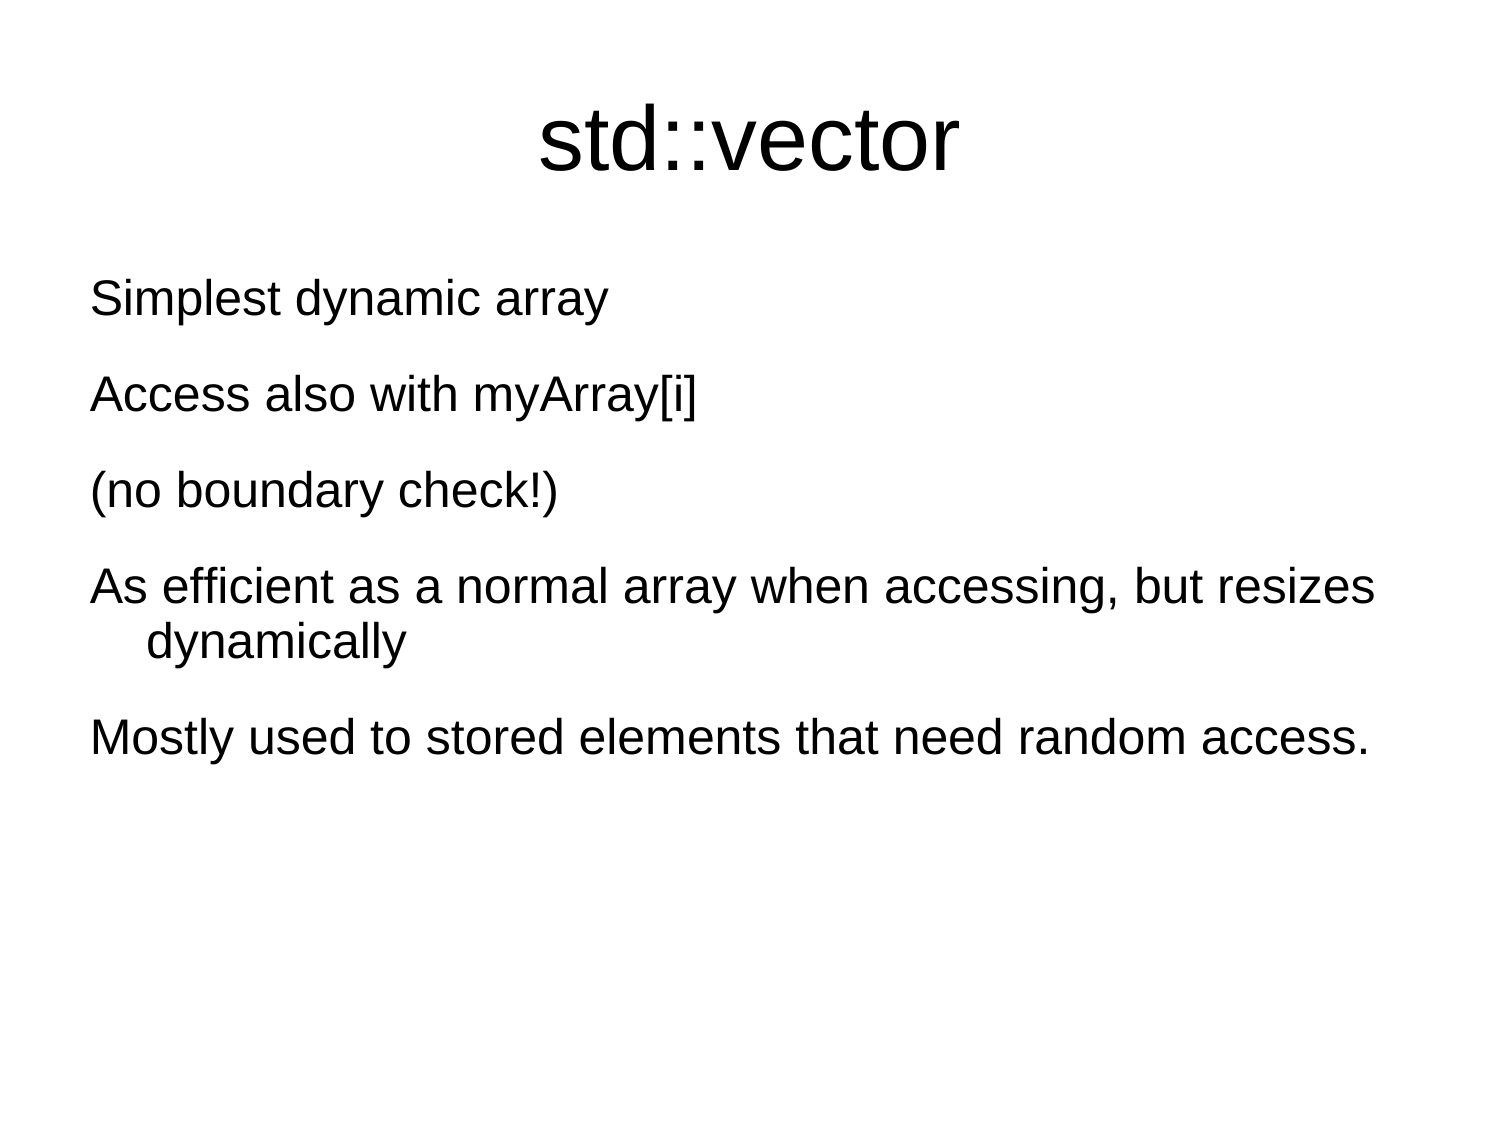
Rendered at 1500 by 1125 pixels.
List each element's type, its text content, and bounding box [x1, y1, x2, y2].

title std::vector [75, 45, 1426, 233]
list Simplest dynamic array Access also with myArray[i] (no boundary check!) As efficient as a normal array when accessing, but resizes dynamically Mostly used to stored elements that need random access. [75, 262, 1426, 1006]
